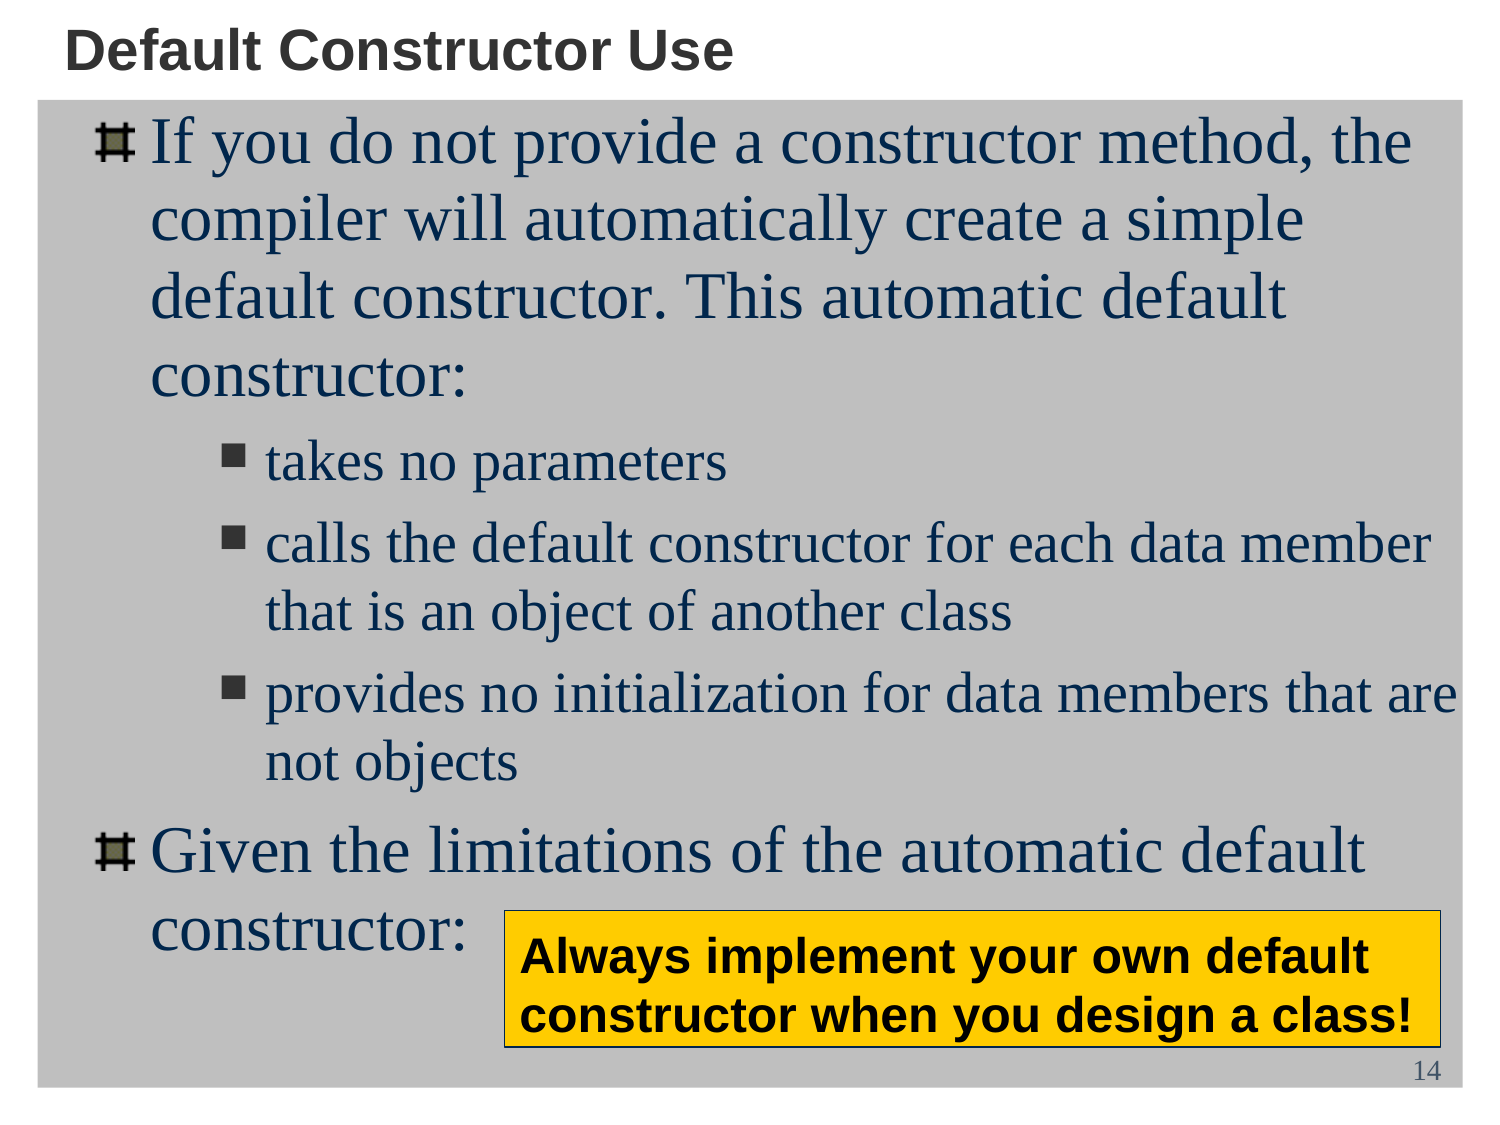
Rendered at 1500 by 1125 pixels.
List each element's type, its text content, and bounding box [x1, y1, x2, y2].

text_box [504, 910, 1441, 916]
title Default Constructor Use [50, 0, 1450, 91]
list If you do not provide a constructor method, the compiler will automatically create a simple default constructor. This automatic default constructor: takes no parameters calls the default constructor for each data member that is an object of another class provides no initialization for data members that are not objects Given the limitations of the automatic default constructor: [37, 99, 1463, 1088]
text_box Always implement your own default constructor when you design a class! [504, 916, 1441, 1053]
